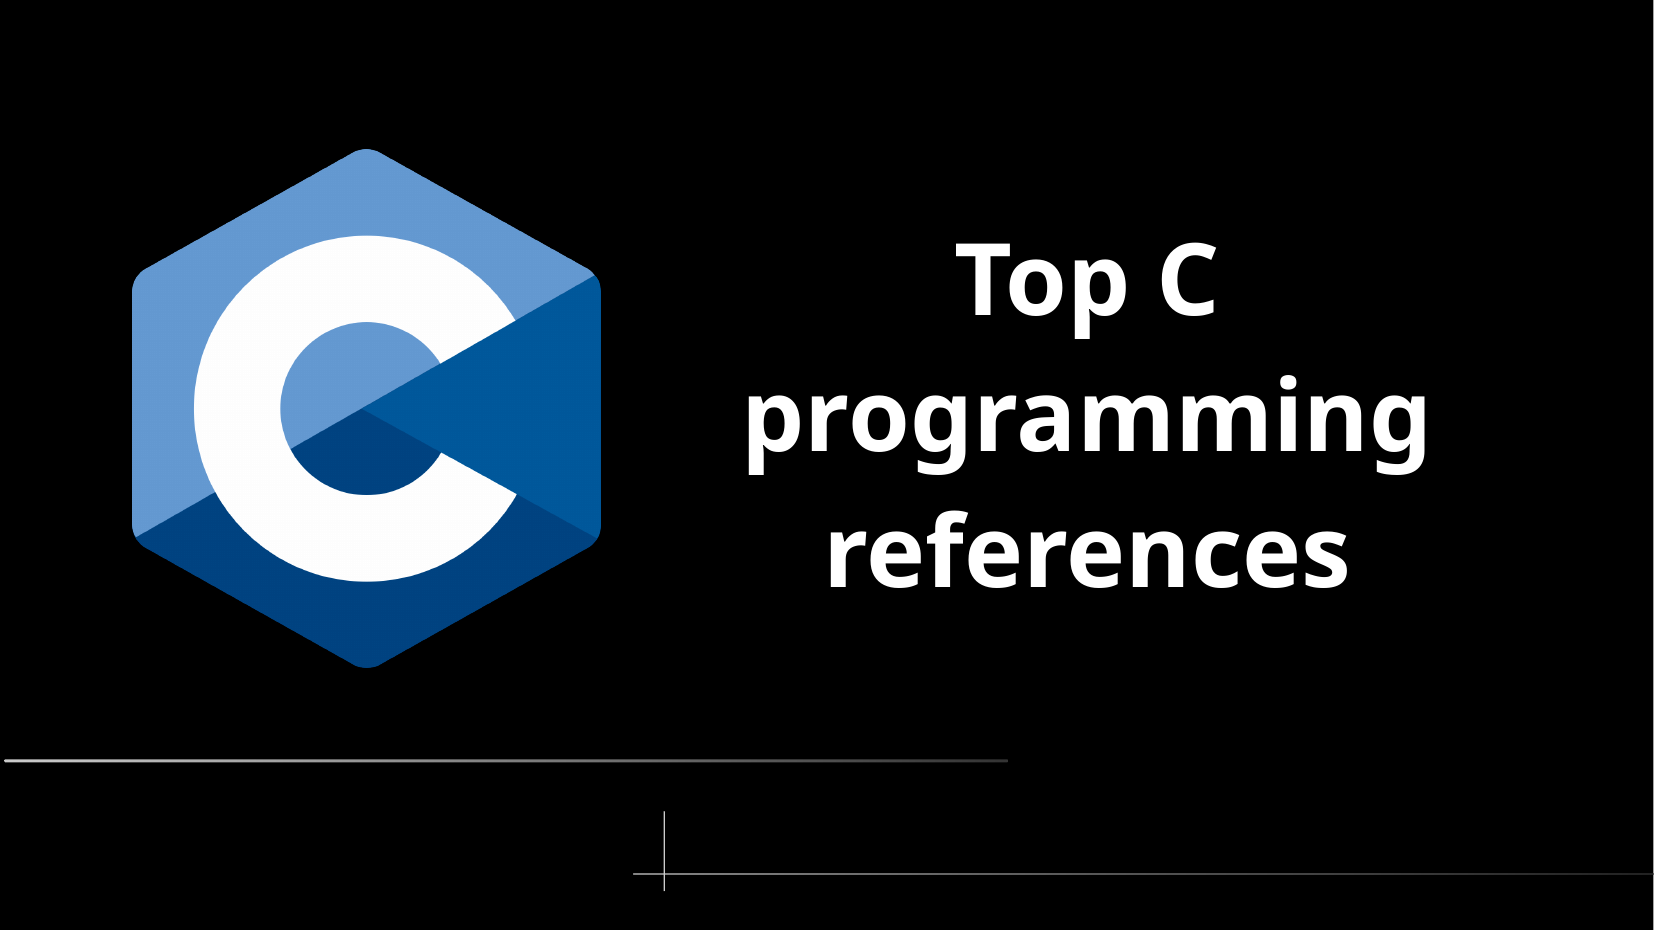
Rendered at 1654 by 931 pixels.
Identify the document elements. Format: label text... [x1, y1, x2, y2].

title Top C programming references [675, 75, 1501, 751]
picture [132, 149, 601, 668]
